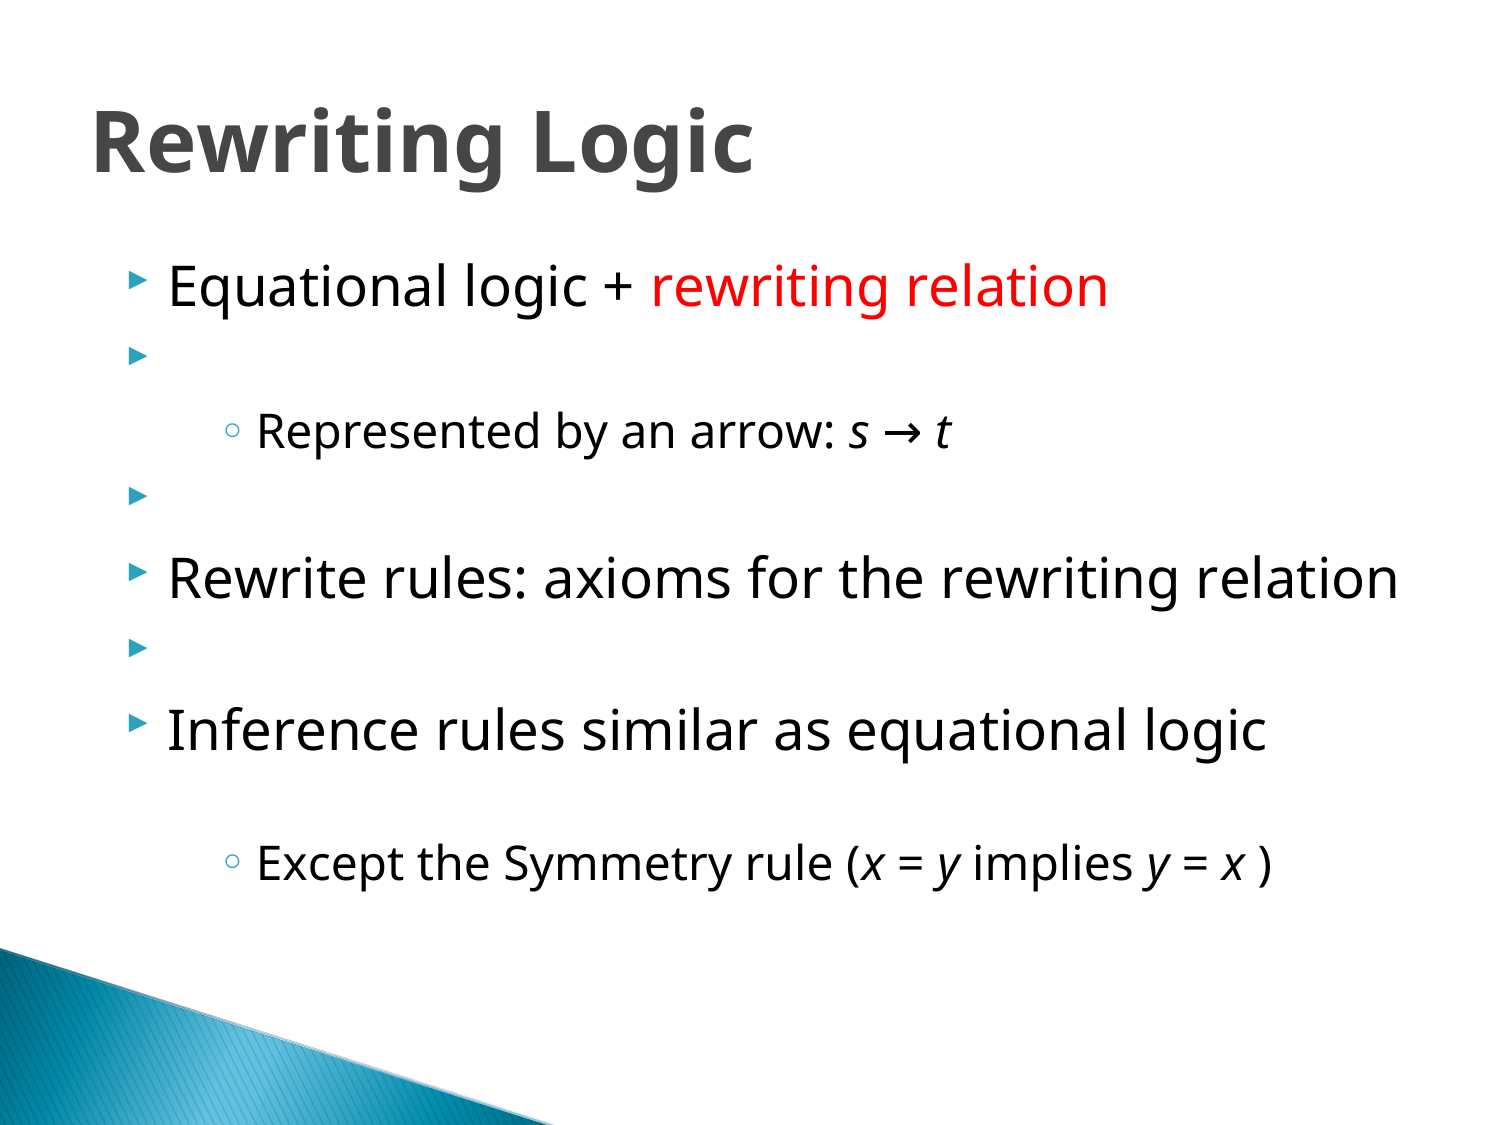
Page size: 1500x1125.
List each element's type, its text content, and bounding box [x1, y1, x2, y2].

list Equational logic + rewriting relation Represented by an arrow: s → t Rewrite rules: axioms for the rewriting relation Inference rules similar as equational logic Except the Symmetry rule (x = y implies y = x ) [75, 242, 1426, 987]
title Rewriting Logic [75, 28, 1426, 242]
